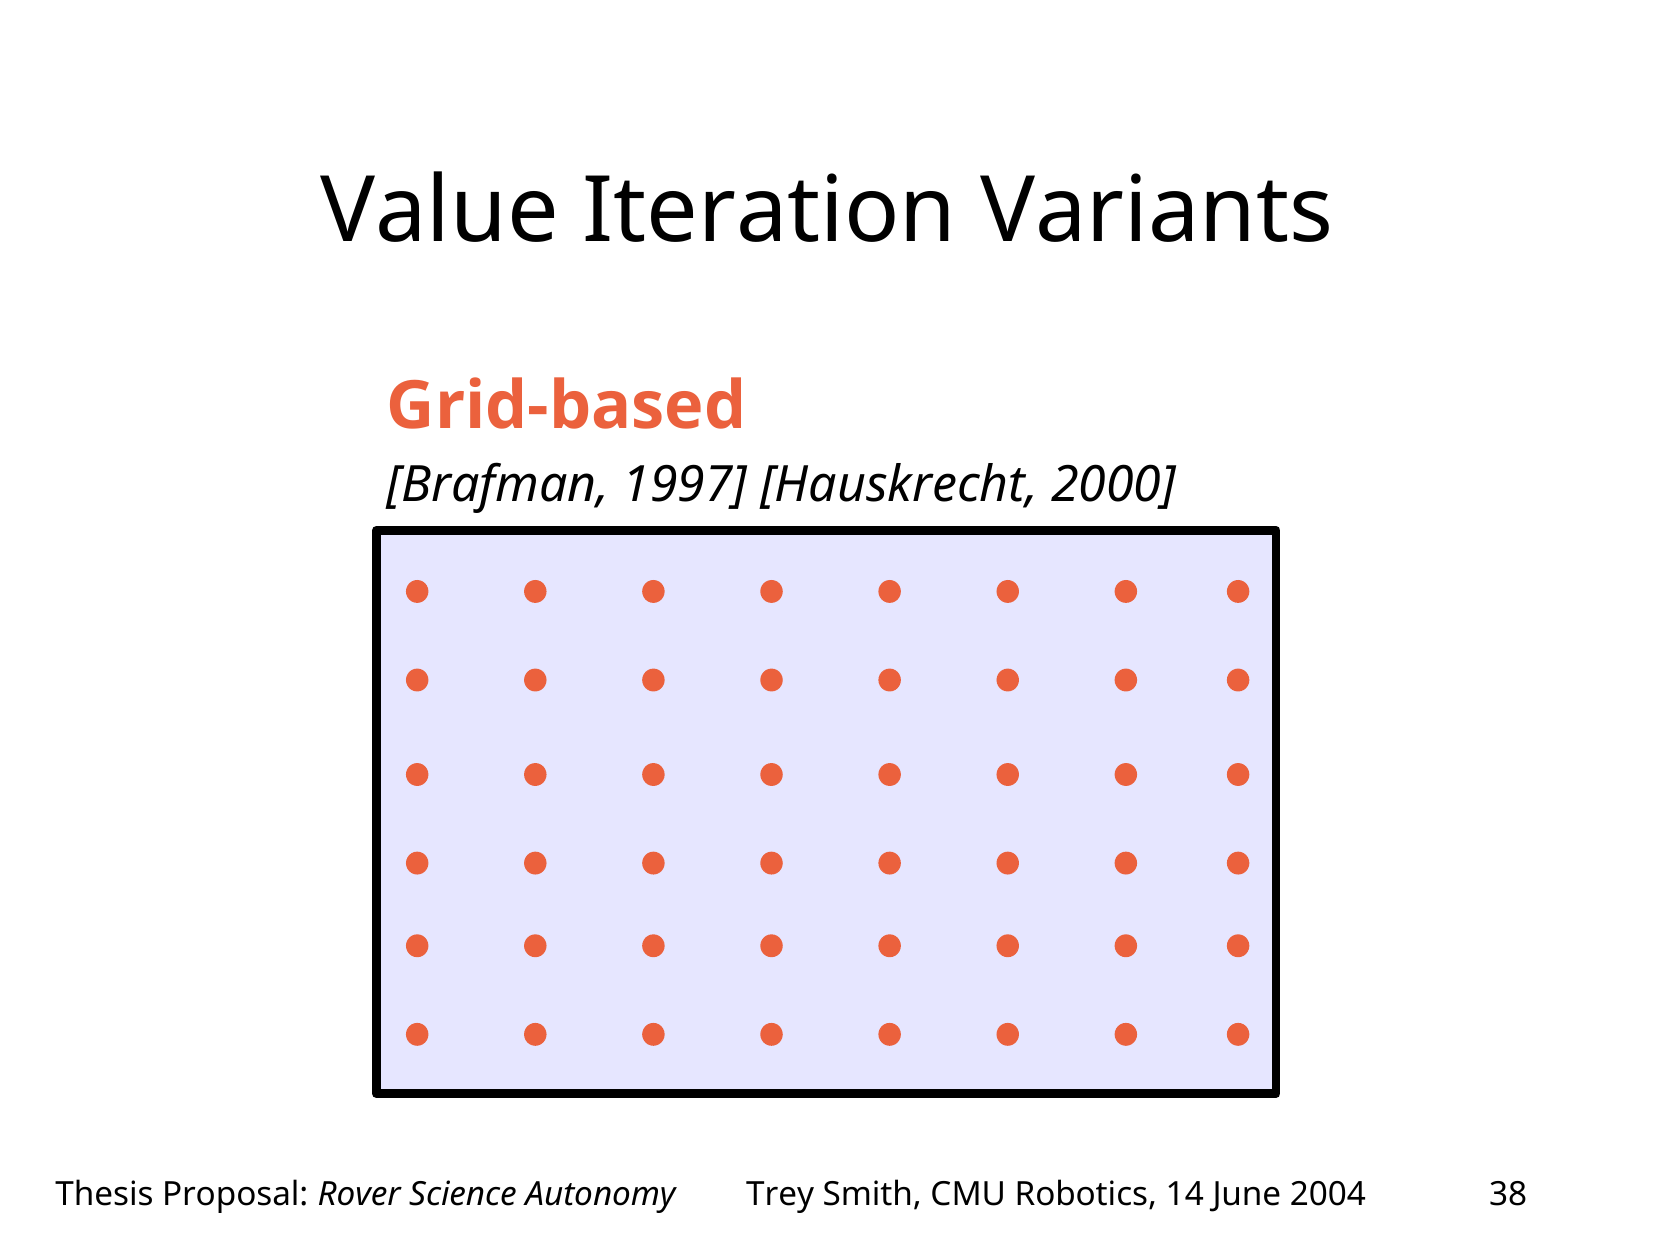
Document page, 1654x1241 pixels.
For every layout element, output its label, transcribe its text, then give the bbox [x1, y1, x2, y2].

text_box Grid-based [Brafman, 1997] [Hauskrecht, 2000] [386, 357, 1162, 493]
text_box [708, 397, 1351, 526]
title Value Iteration Variants [121, 102, 1534, 311]
text_box [376, 530, 1277, 1094]
